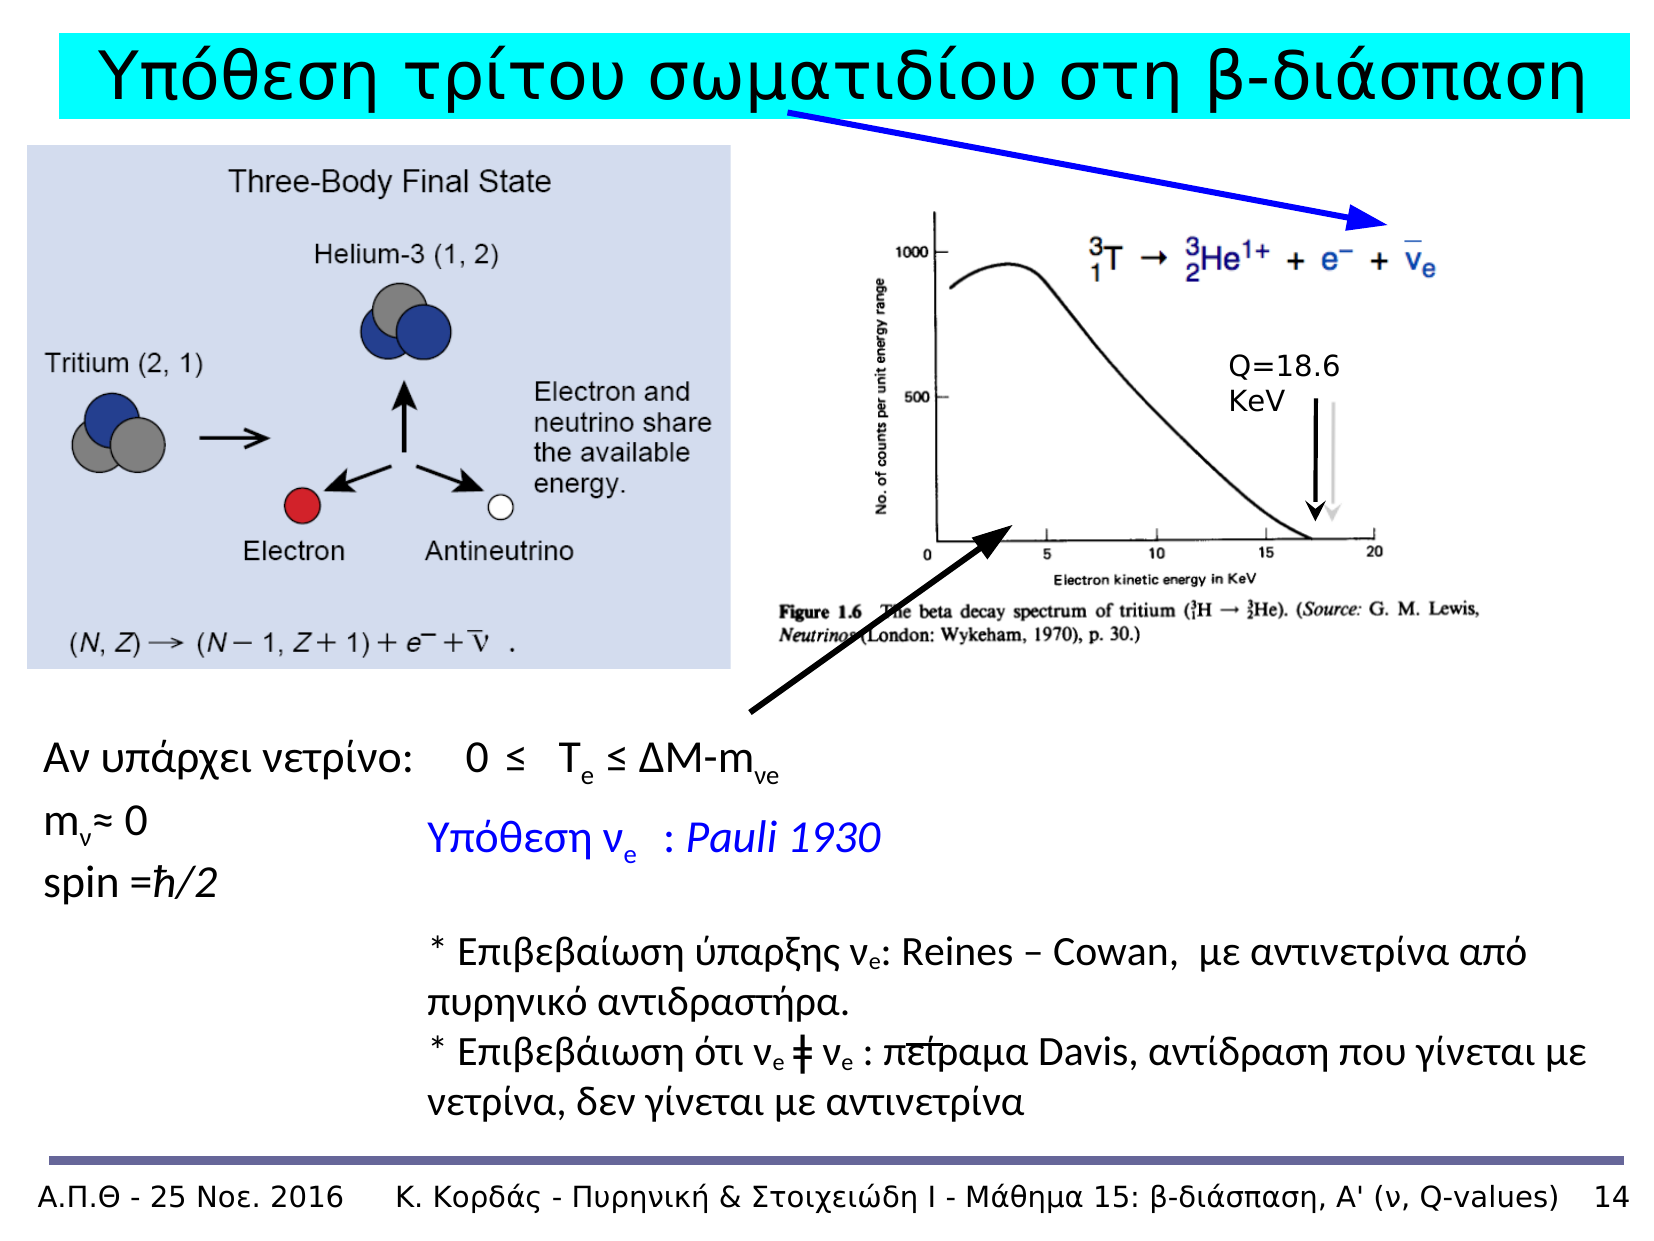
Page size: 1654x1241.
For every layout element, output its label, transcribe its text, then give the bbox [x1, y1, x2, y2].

picture [767, 197, 1491, 652]
title Υπόθεση τρίτου σωματιδίου στη β-διάσπαση [59, 33, 1630, 119]
picture [27, 145, 731, 669]
text_box Υπόθεση νe : Pauli 1930 * Επιβεβαίωση ύπαρξης νe: Reines – Cowan, με αντινετρίνα από πυρηνικό αντιδραστήρα. * Επιβεβάιωση ότι νe ǂ νe : πείραμα Davis, αντίδραση που γίνεται με νετρίνα, δεν γίνεται με αντινετρίνα [412, 798, 1654, 1132]
text_box Q=18.6 KeV [1213, 339, 1414, 426]
text_box Αν υπάρχει νετρίνο: 0 ≤ Te ≤ ΔΜ-mνe mν≈ 0 spin =ħ/2 [28, 719, 1145, 970]
